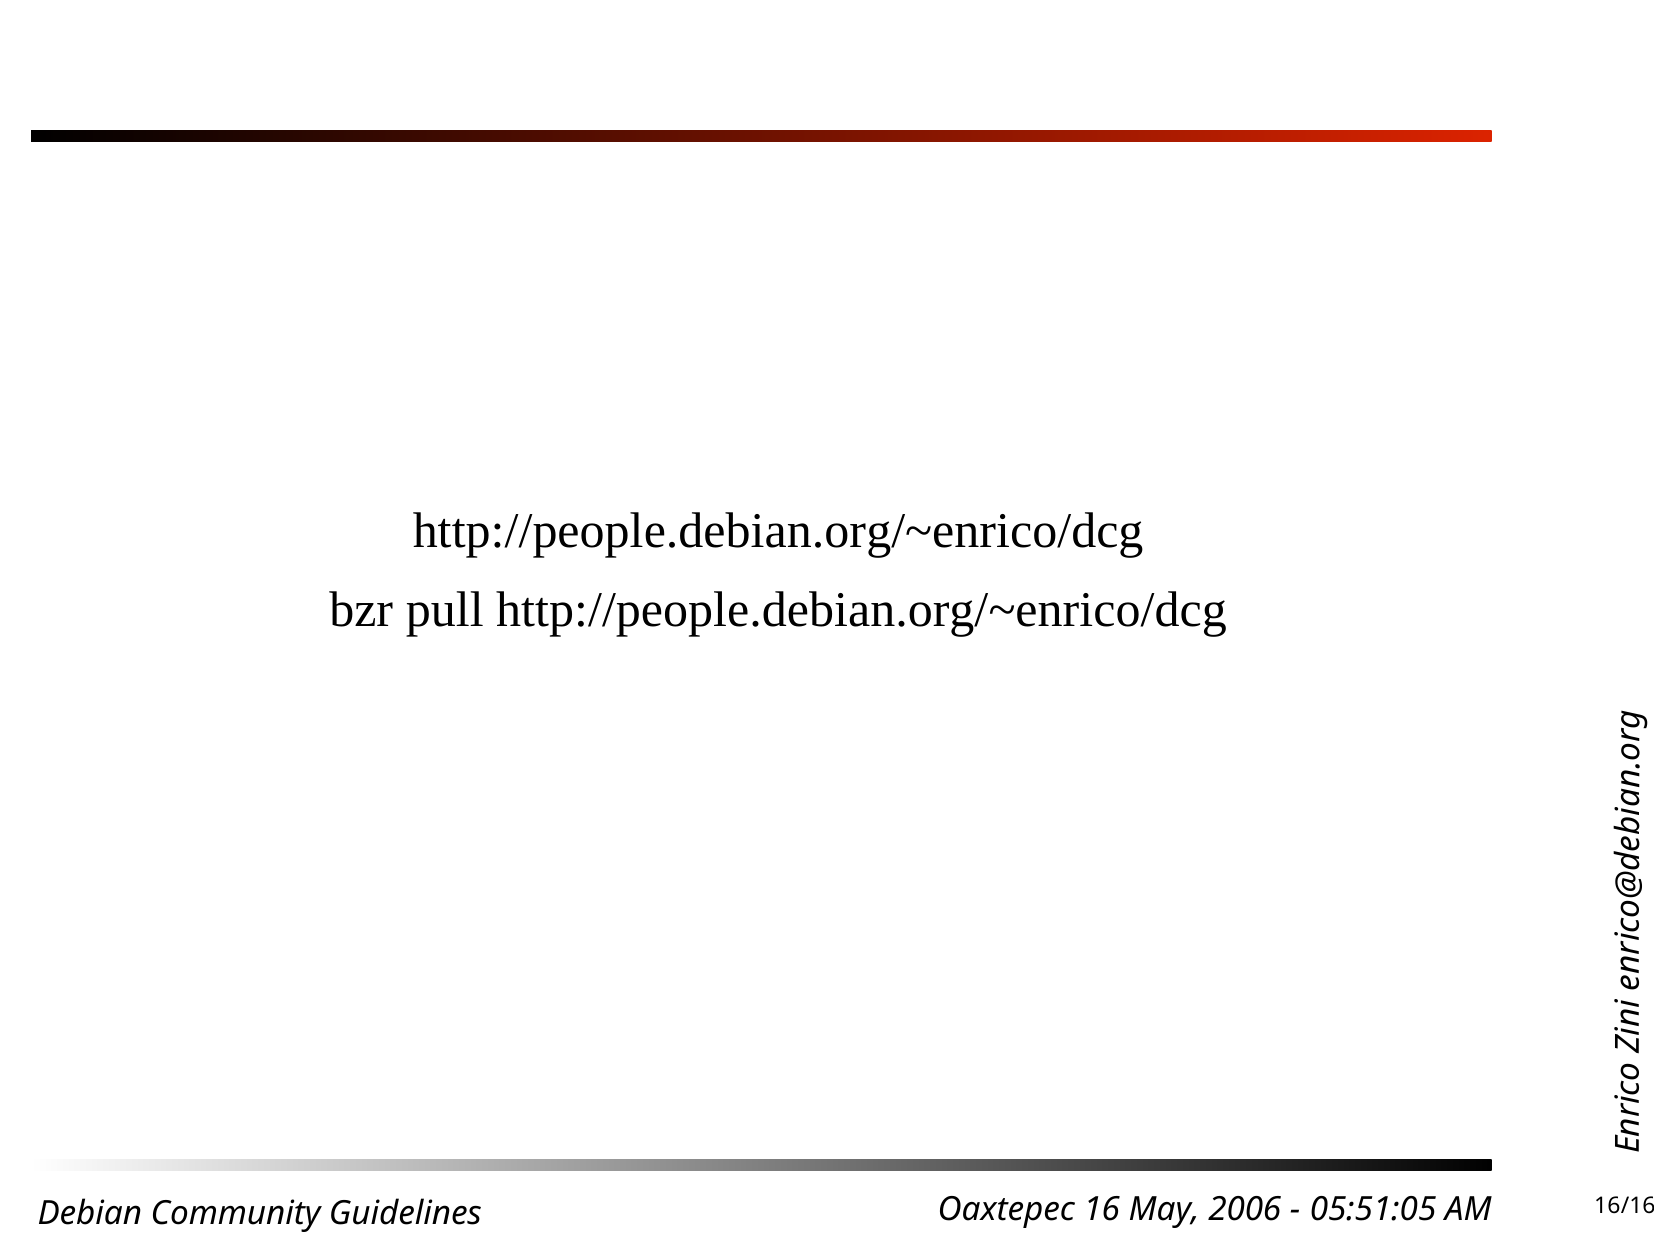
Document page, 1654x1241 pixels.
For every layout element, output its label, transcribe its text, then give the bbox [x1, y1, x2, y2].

text_box http://people.debian.org/~enrico/dcg bzr pull http://people.debian.org/~enrico/dcg [60, 502, 1498, 690]
